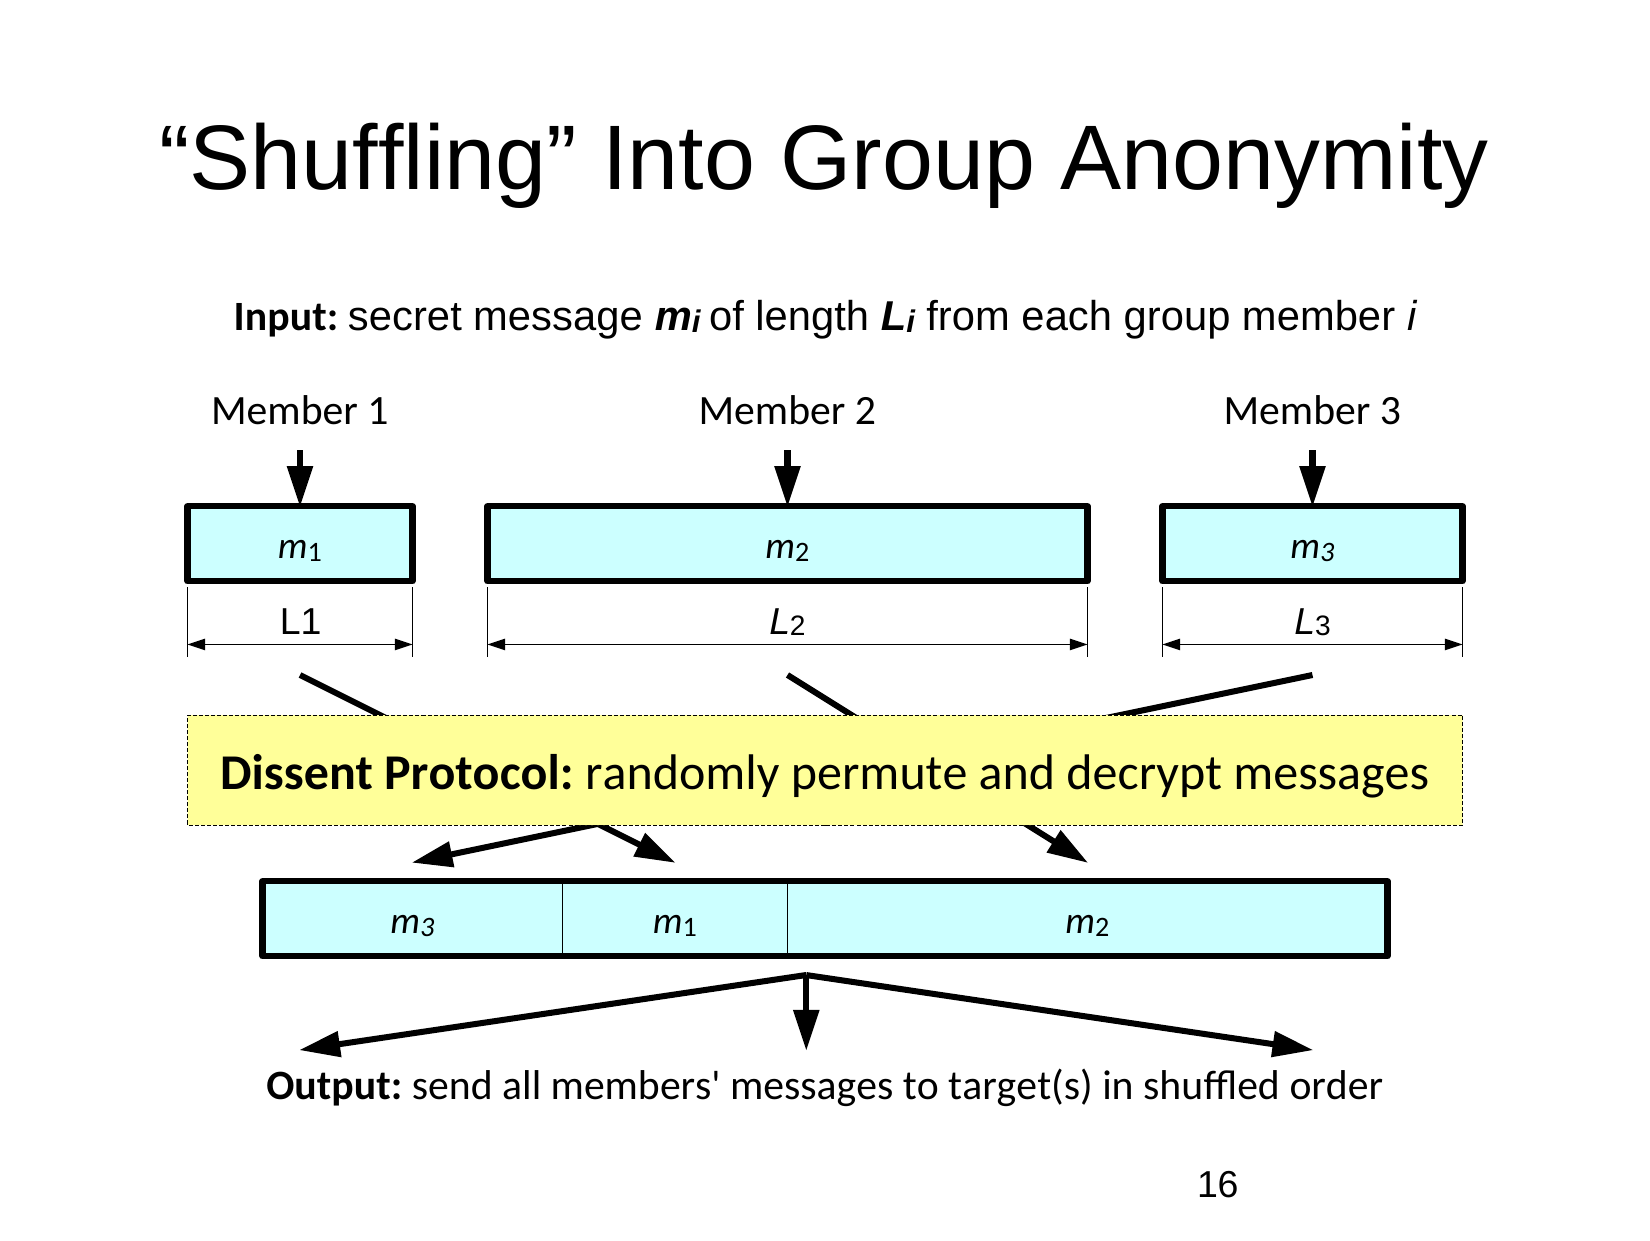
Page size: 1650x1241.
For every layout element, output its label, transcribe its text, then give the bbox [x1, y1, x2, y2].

text_box Member 1 [187, 375, 413, 451]
text_box Member 2 [675, 375, 901, 451]
text_box m1 [187, 506, 413, 582]
text_box Output: send all members' messages to target(s) in shuffled order [187, 1050, 1463, 1126]
text_box m2 [487, 506, 1088, 582]
text_box m3 [266, 884, 562, 953]
text_box Input: secret message mi of length Li from each group member i [187, 281, 1463, 370]
text_box m1 [562, 884, 787, 953]
text_box Dissent Protocol: randomly permute and decrypt messages [187, 715, 1463, 826]
title “Shuffling” Into Group Anonymity [82, 41, 1568, 265]
text_box m2 [787, 884, 1384, 953]
text_box Member 3 [1200, 375, 1426, 451]
text_box m3 [1162, 506, 1463, 582]
